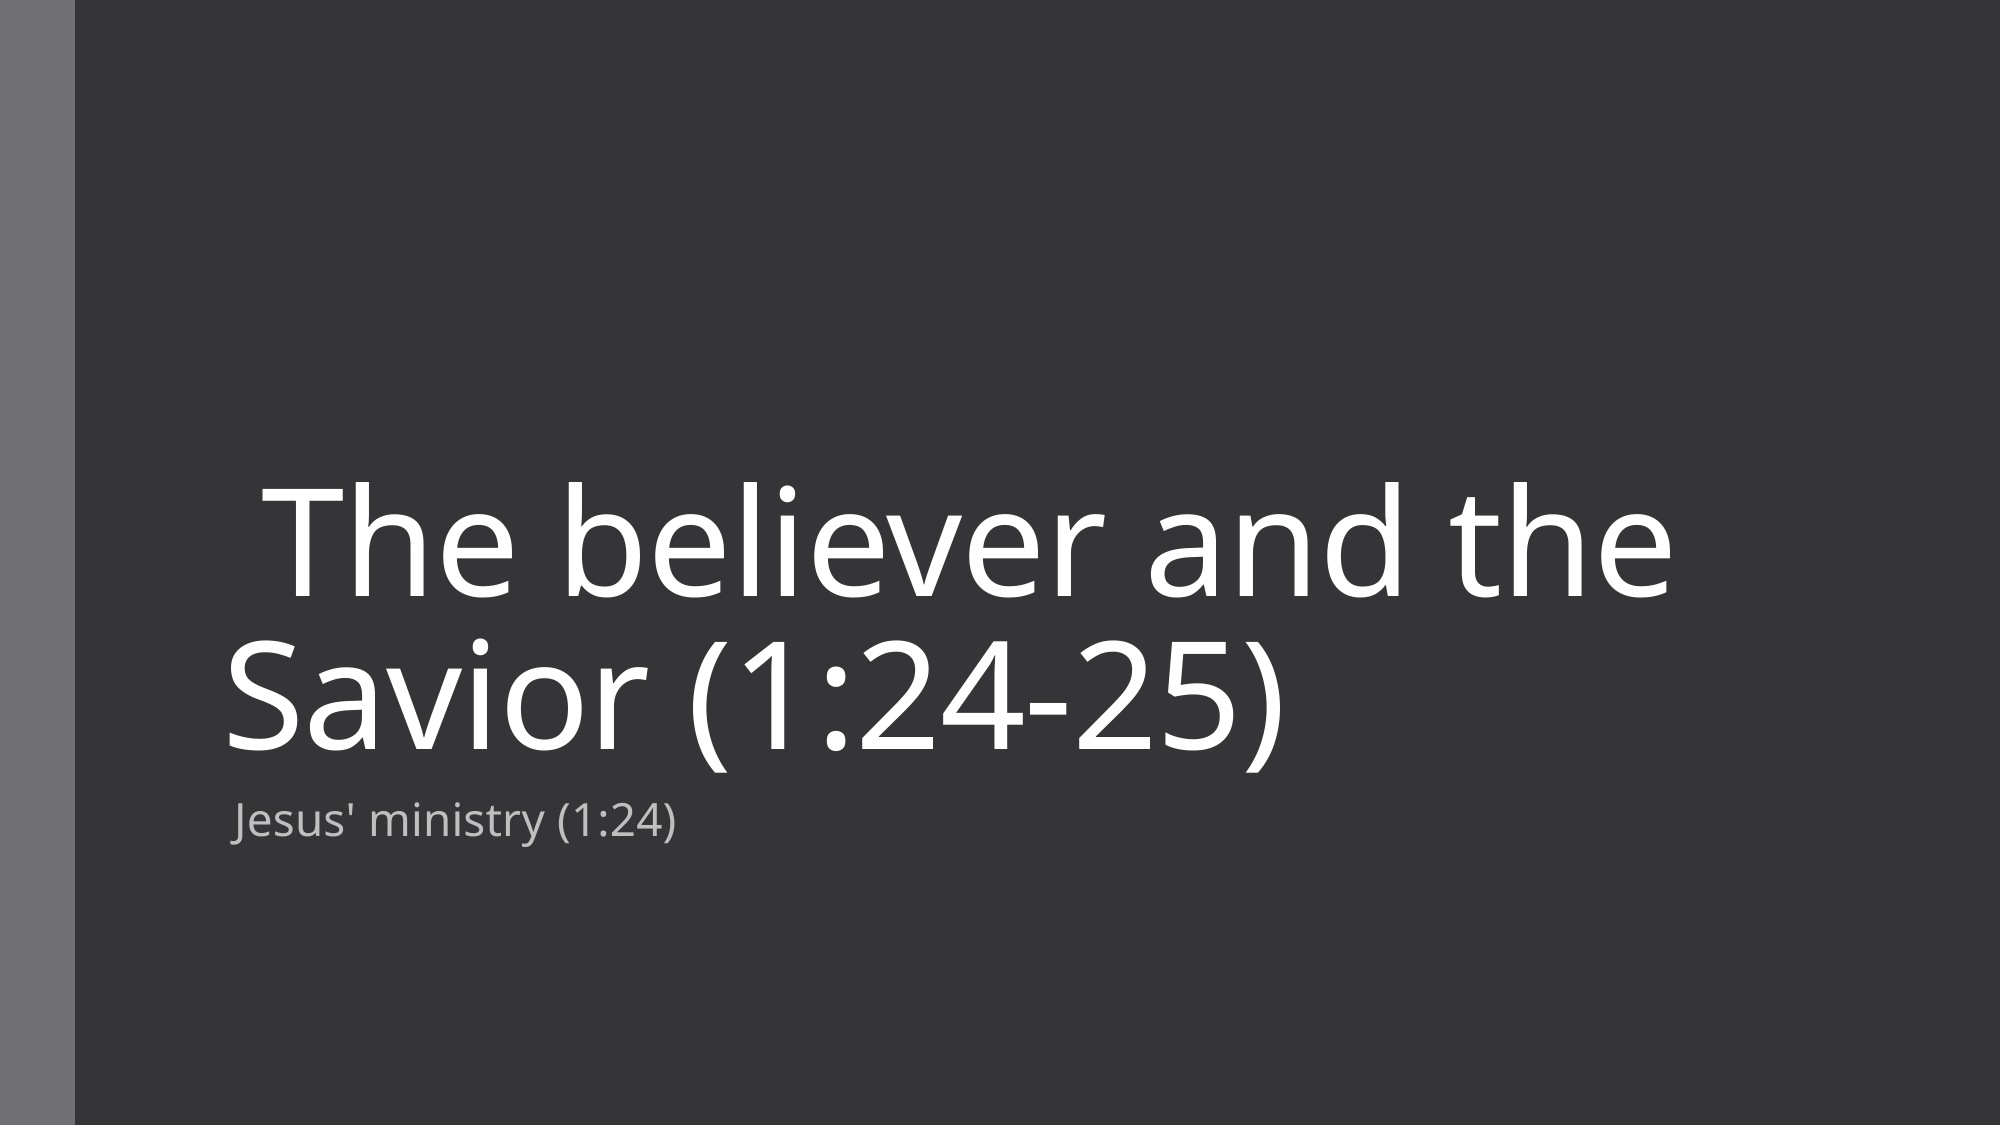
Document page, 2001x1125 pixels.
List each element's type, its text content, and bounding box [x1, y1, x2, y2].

subtitle Jesus' ministry (1:24) [206, 787, 1752, 1066]
title The believer and the Savior (1:24-25) [206, 124, 1752, 787]
